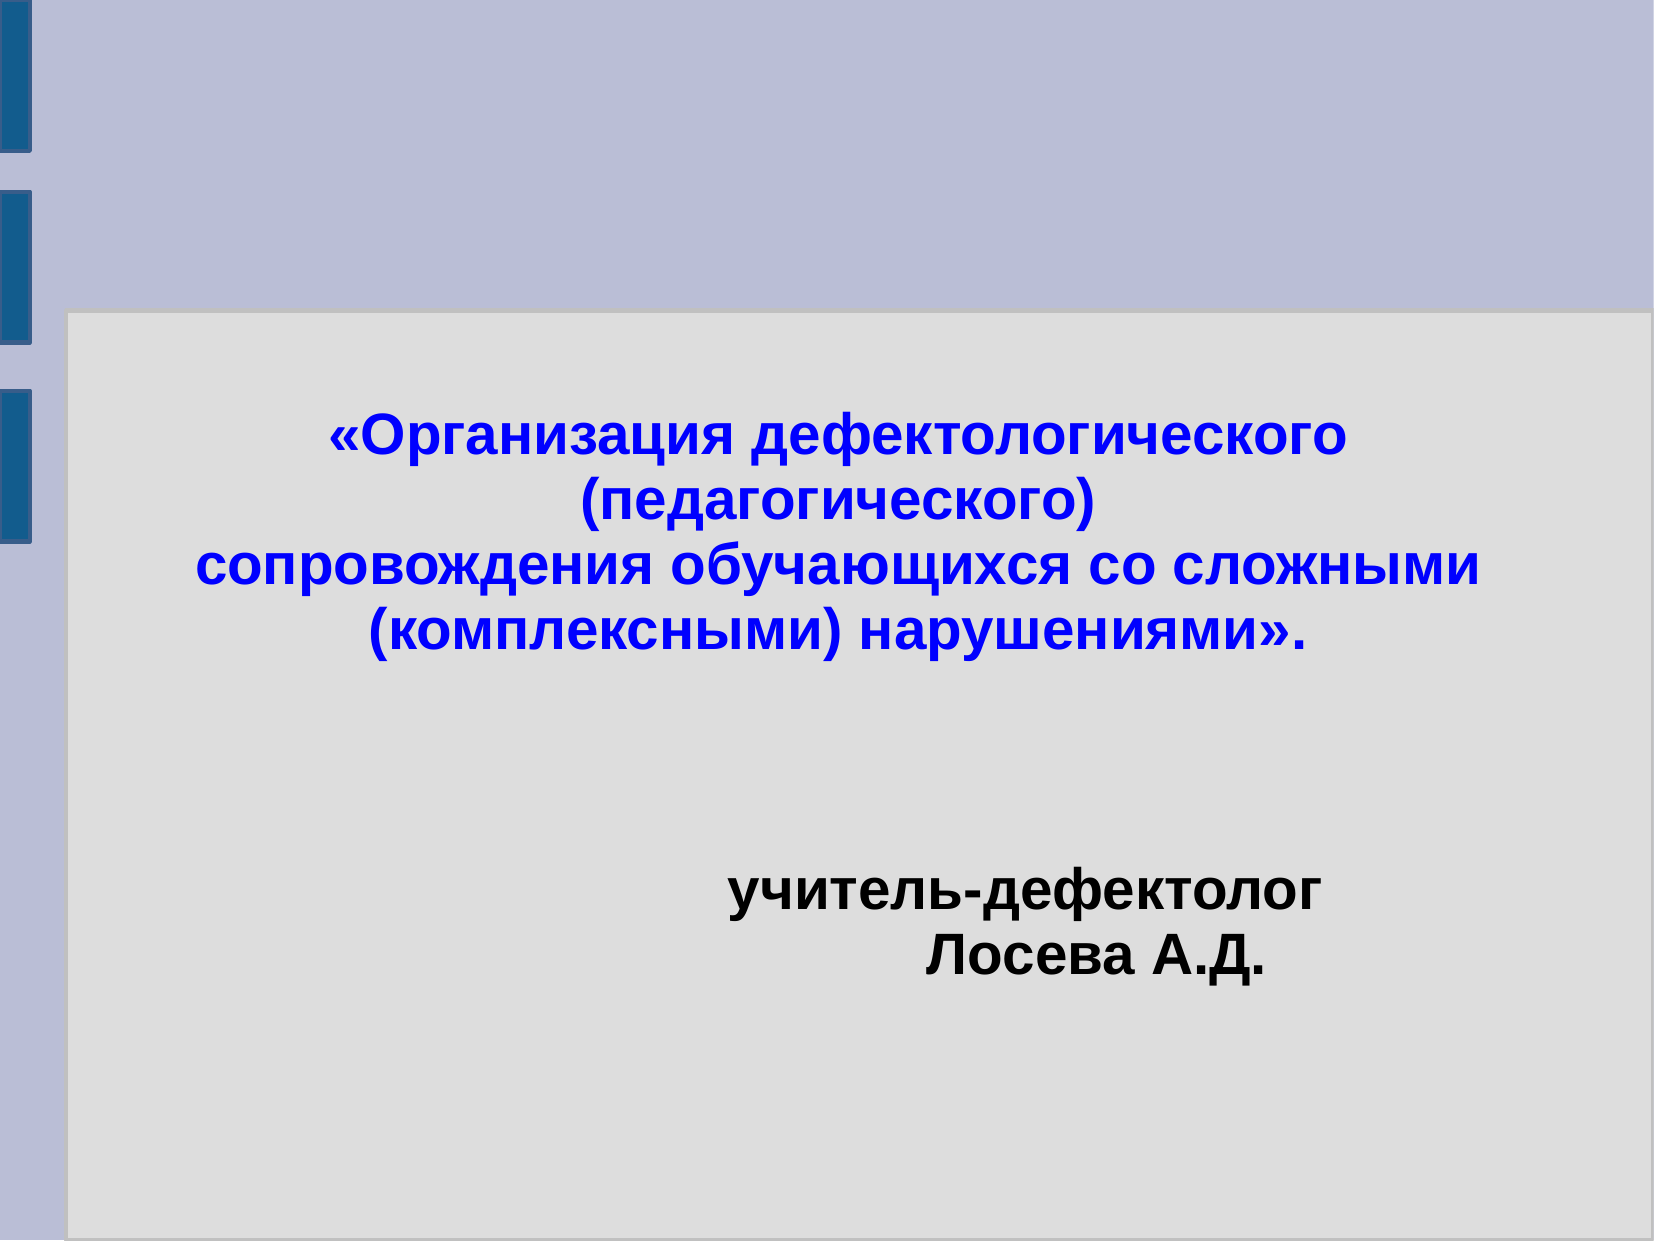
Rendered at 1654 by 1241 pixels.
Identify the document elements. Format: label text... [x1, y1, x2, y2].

text_box «Организация дефектологического (педагогического) сопровождения обучающихся со сложными (комплексными) нарушениями». учитель-дефектолог Лосева А.Д. [102, 123, 1575, 1210]
